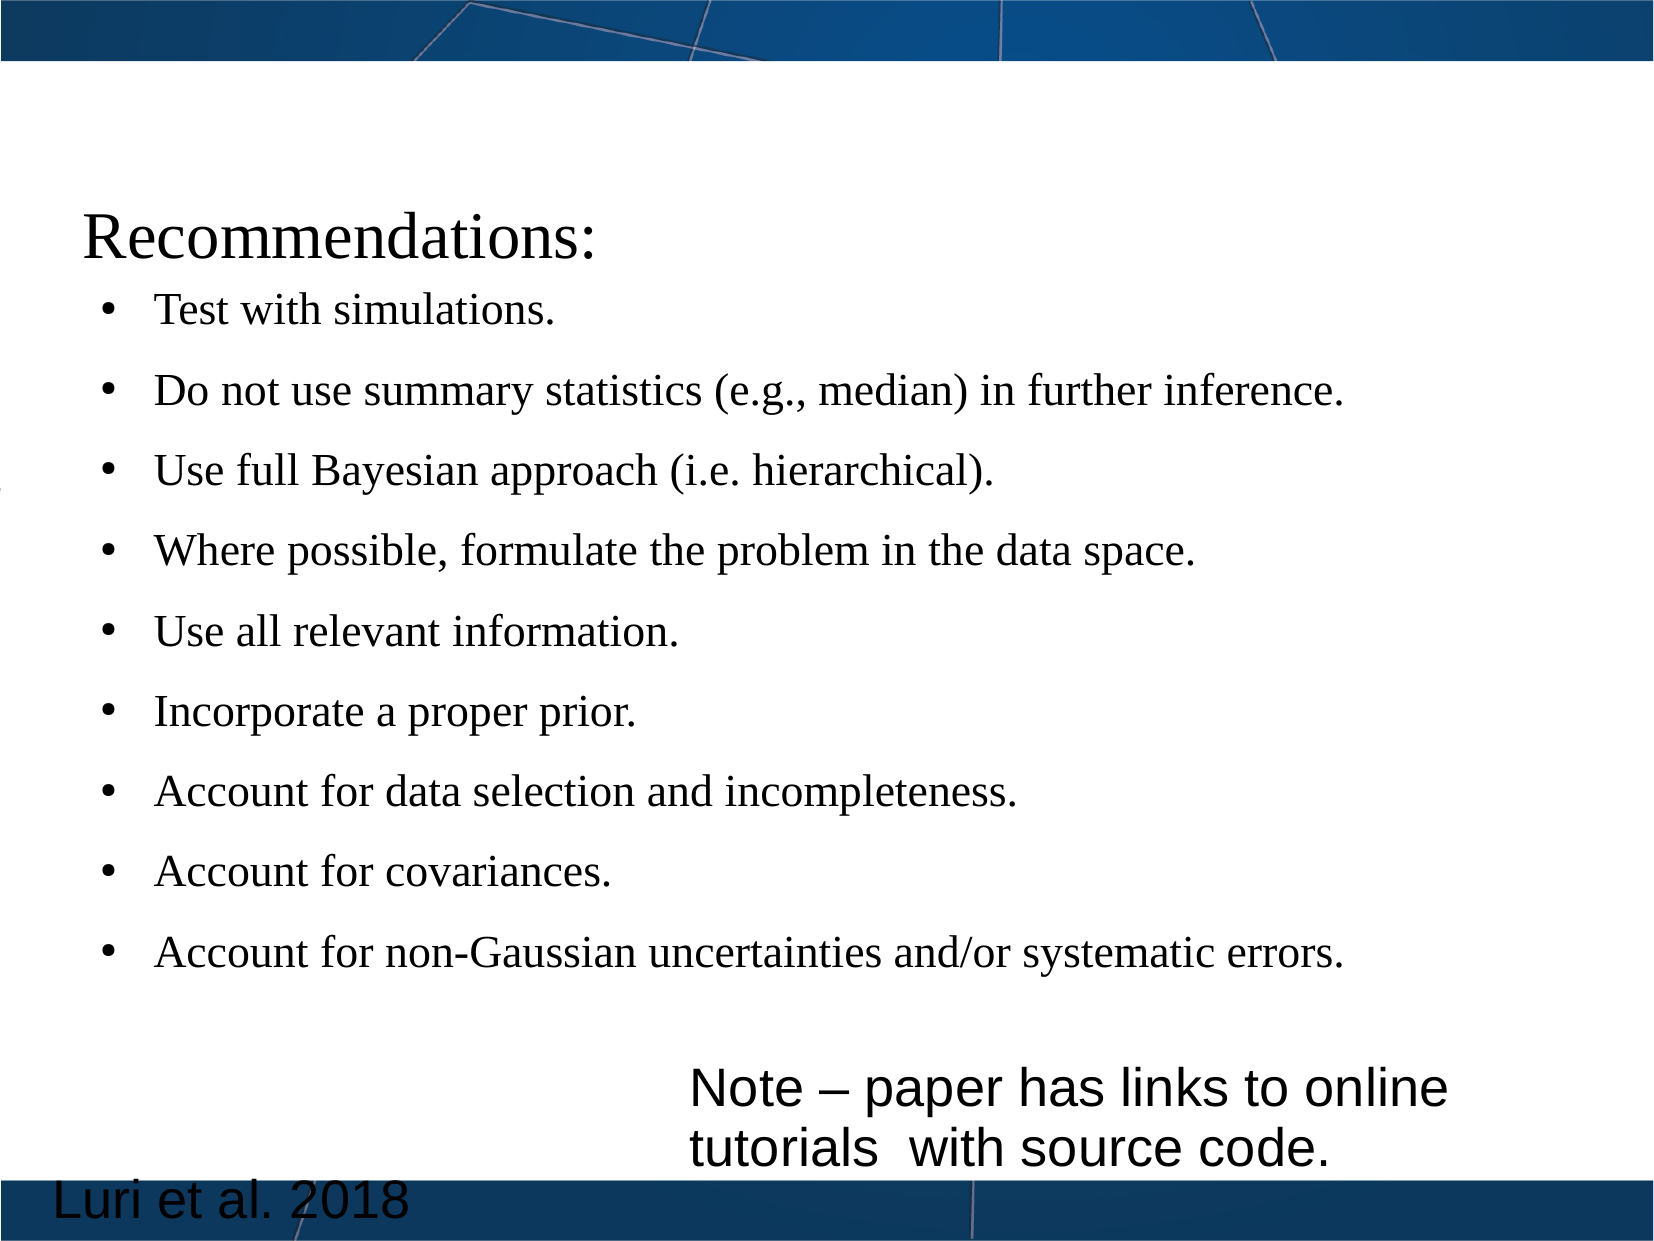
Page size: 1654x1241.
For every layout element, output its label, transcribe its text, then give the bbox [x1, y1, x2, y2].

picture [0, 0, 1654, 1241]
title Recommendations: [82, 132, 1571, 284]
list Test with simulations. Do not use summary statistics (e.g., median) in further inference. Use full Bayesian approach (i.e. hierarchical). Where possible, formulate the problem in the data space. Use all relevant information. Incorporate a proper prior. Account for data selection and incompleteness. Account for covariances. Account for non-Gaussian uncertainties and/or systematic errors. [82, 284, 1571, 1058]
text_box Luri et al. 2018 [37, 1162, 563, 1241]
text_box Note – paper has links to online tutorials with source code. [675, 1050, 1651, 1241]
